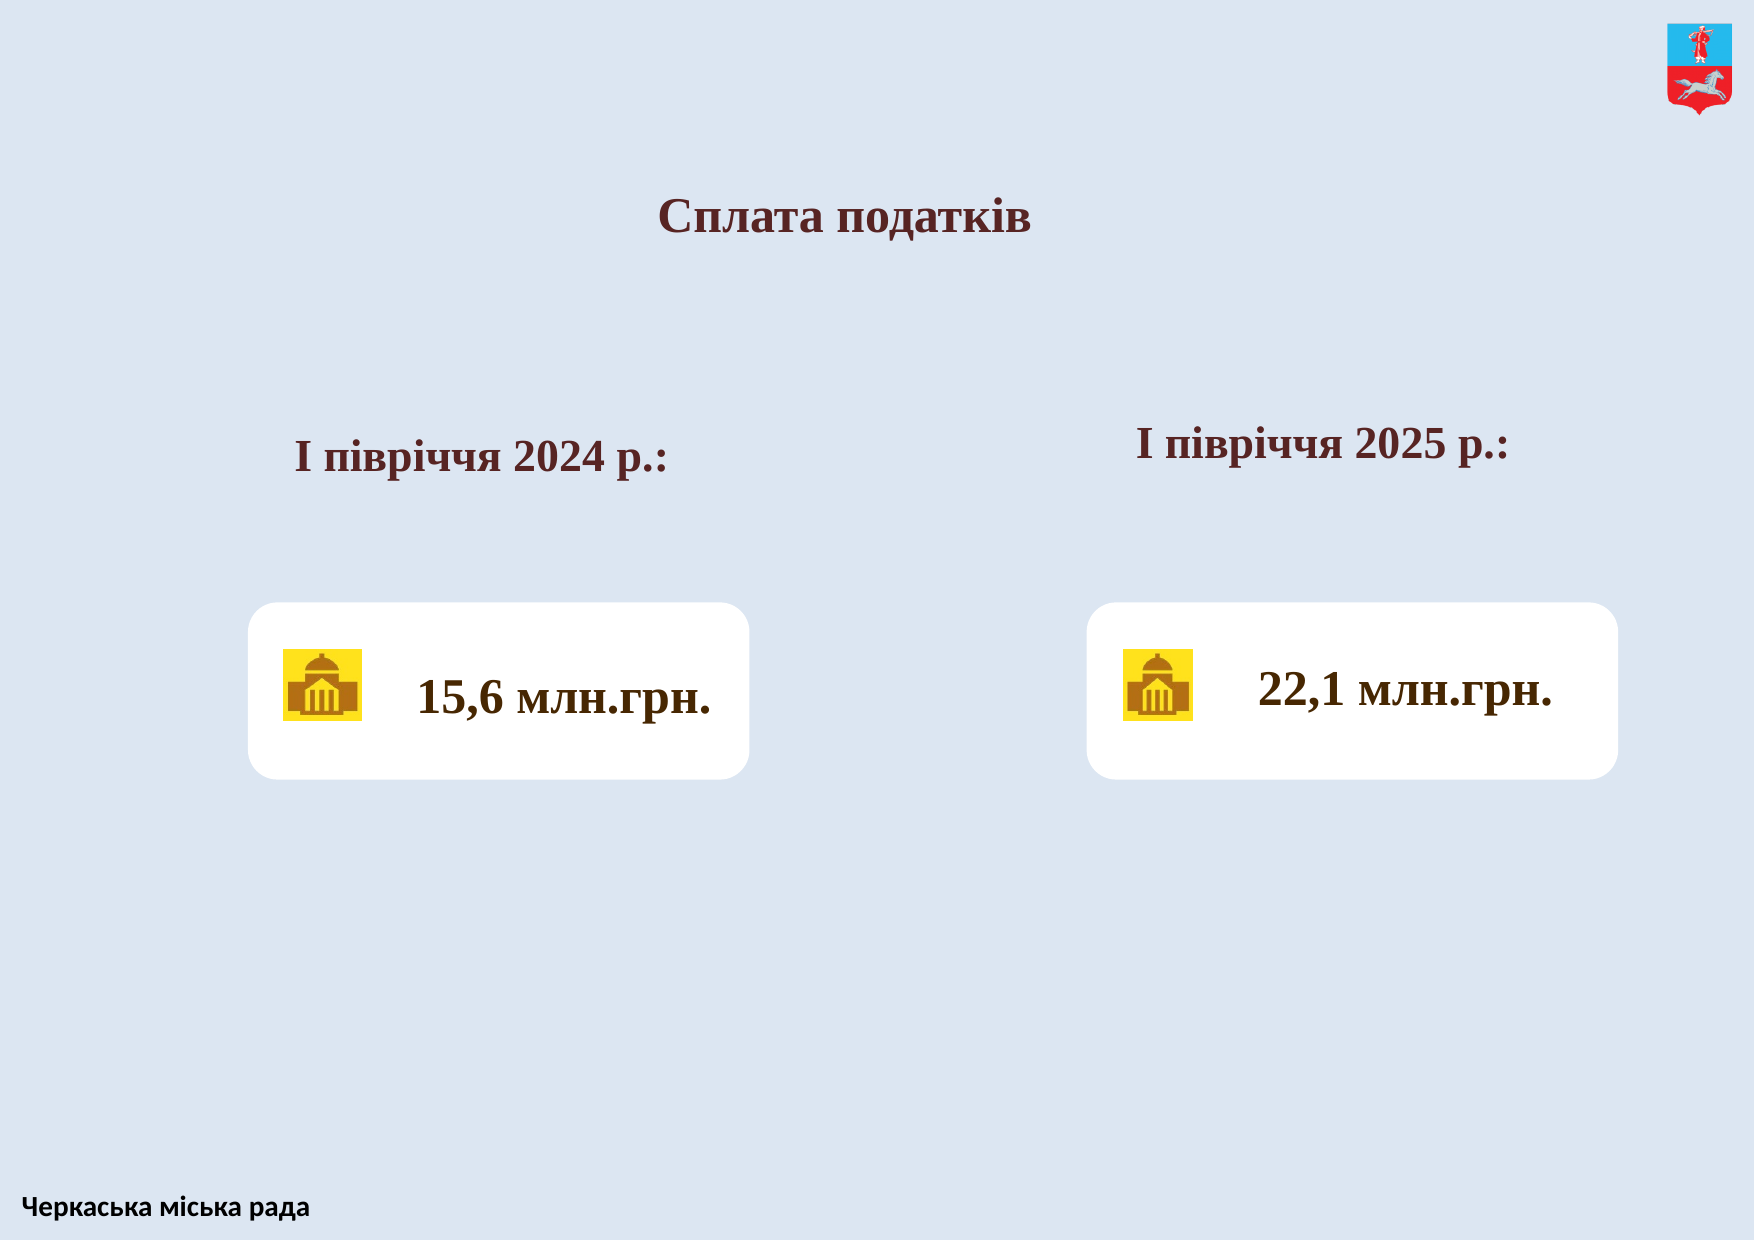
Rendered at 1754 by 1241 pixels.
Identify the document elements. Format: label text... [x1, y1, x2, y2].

text_box I півріччя 2025 р.: [948, 337, 1542, 544]
text_box [247, 602, 750, 780]
text_box Сплата податків [549, 141, 1141, 284]
picture [1123, 649, 1193, 721]
text_box I півріччя 2024 р.: [129, 411, 706, 497]
text_box Черкаська міська рада [7, 1180, 380, 1230]
picture [1664, 21, 1734, 117]
text_box 15,6 млн.грн. [401, 661, 756, 787]
text_box 22,1 млн.грн. [1180, 626, 1583, 744]
picture [283, 649, 367, 721]
text_box [1086, 602, 1619, 780]
